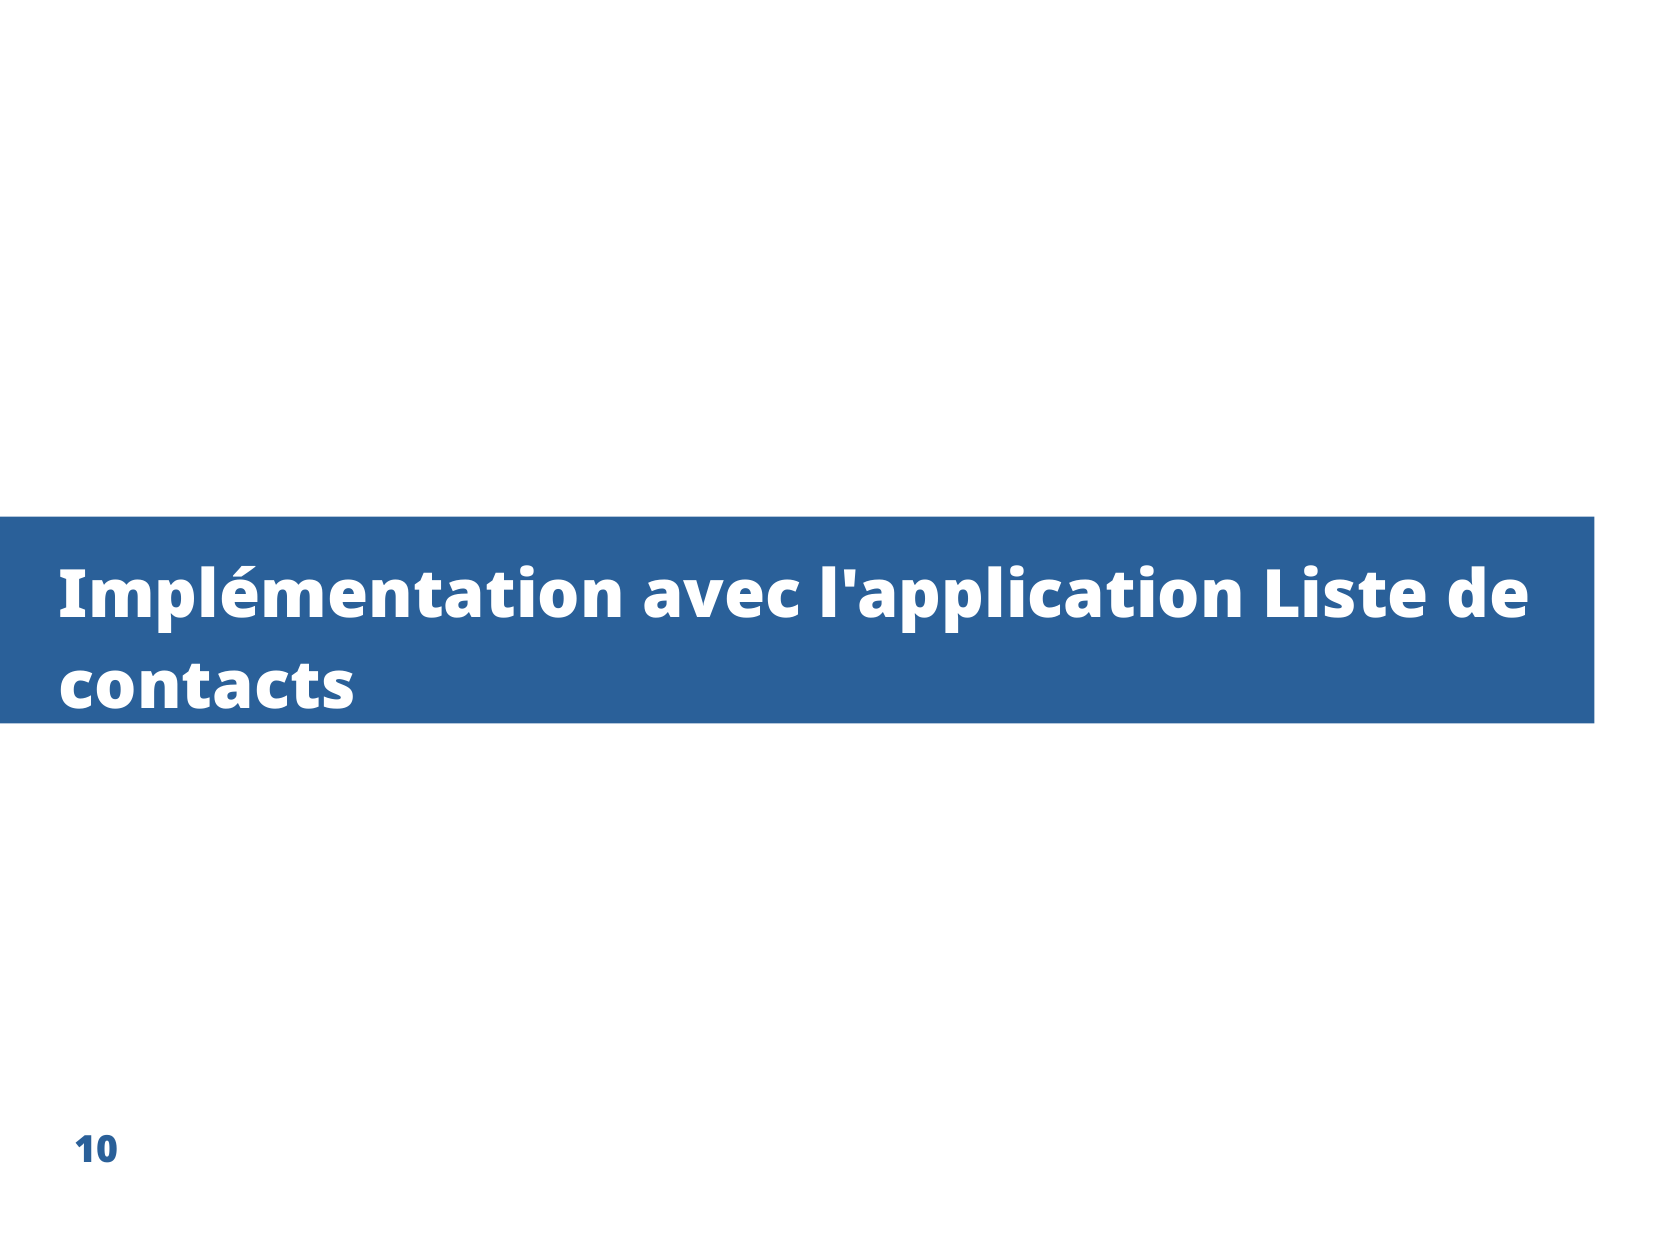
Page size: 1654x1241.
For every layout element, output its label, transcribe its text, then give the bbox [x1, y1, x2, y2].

title Implémentation avec l'application Liste de contacts [59, 546, 1595, 694]
